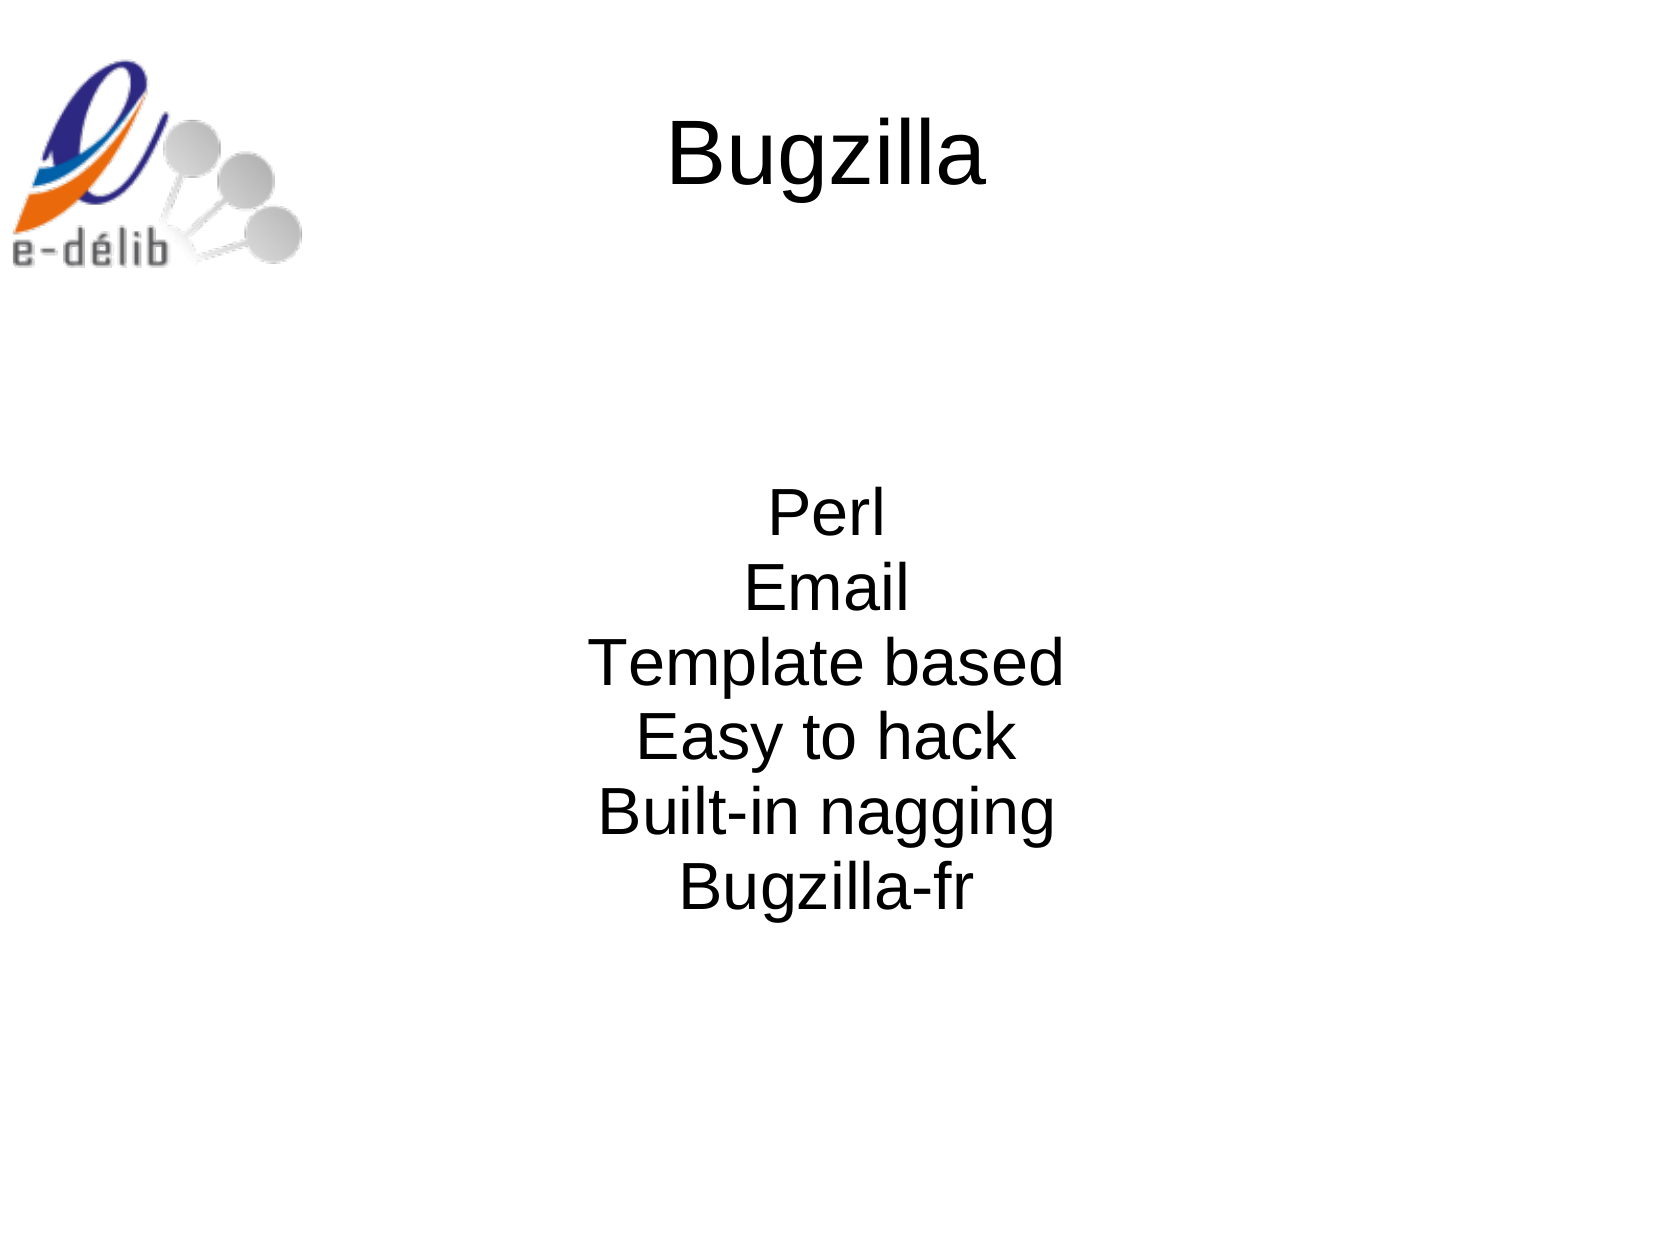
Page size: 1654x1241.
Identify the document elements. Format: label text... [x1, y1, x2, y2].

title Bugzilla [82, 49, 1571, 257]
picture [0, 59, 325, 268]
subtitle Perl Email Template based Easy to hack Built-in nagging Bugzilla-fr [82, 290, 1571, 1109]
